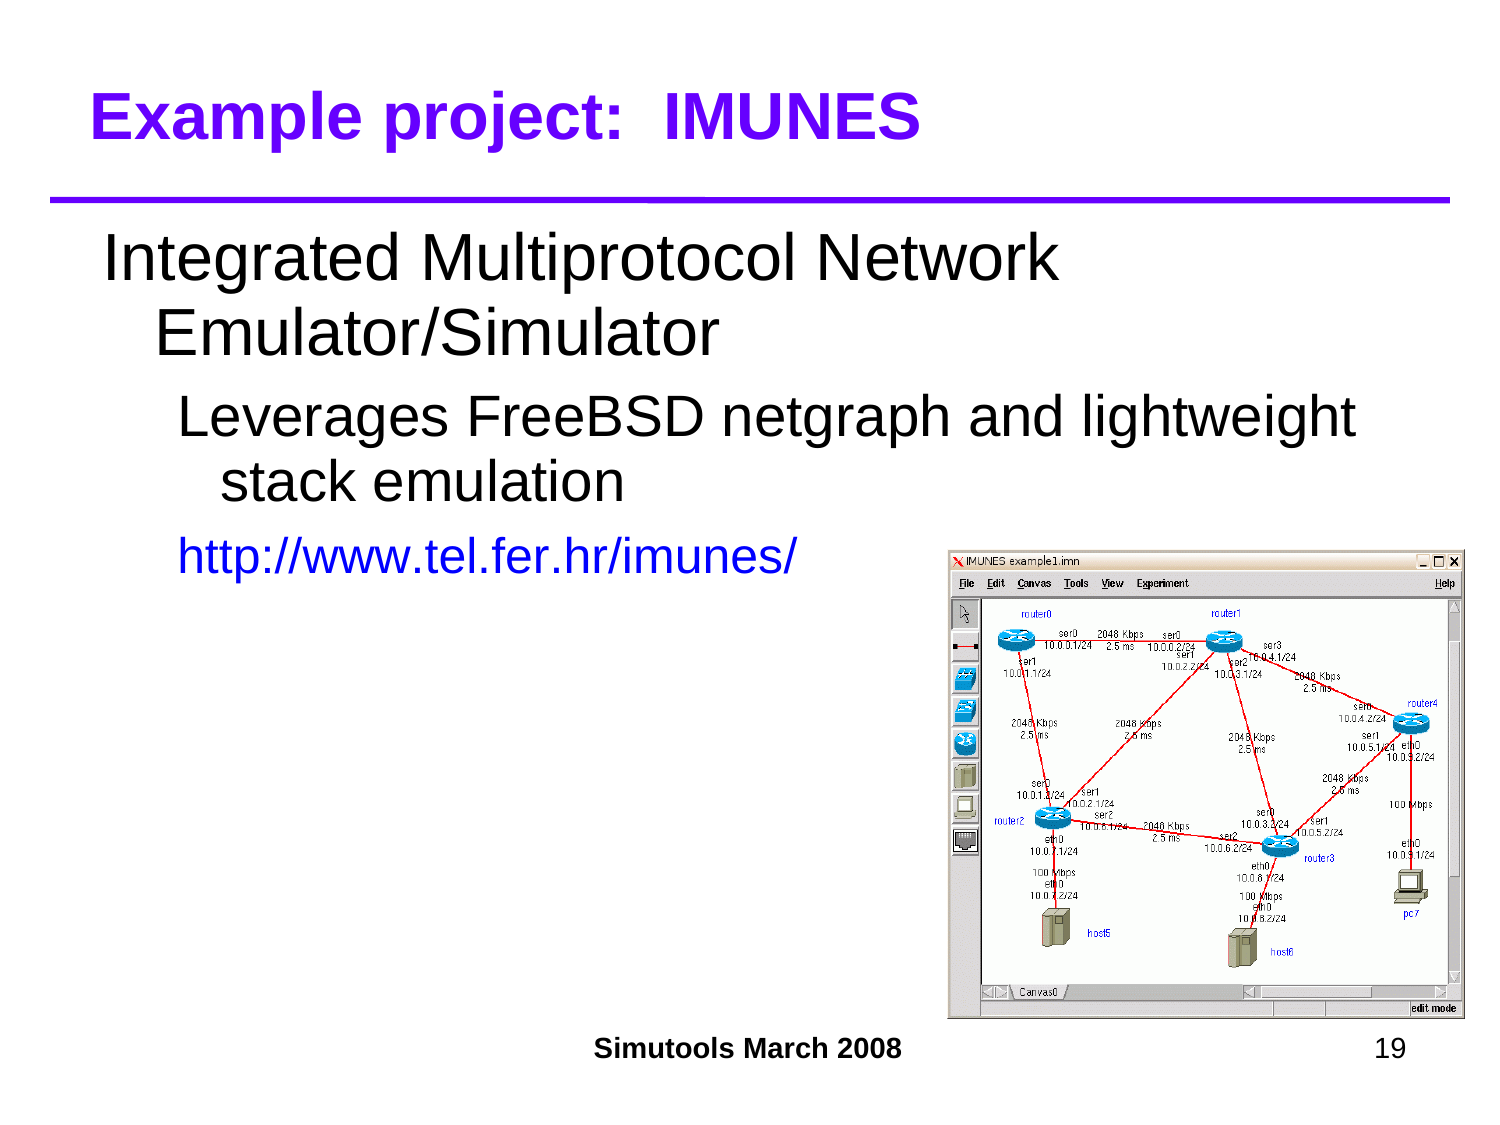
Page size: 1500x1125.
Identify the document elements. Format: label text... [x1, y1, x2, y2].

picture [947, 549, 1465, 1019]
list Integrated Multiprotocol Network Emulator/Simulator Leverages FreeBSD netgraph and lightweight stack emulation http://www.tel.fer.hr/imunes/ [87, 212, 1438, 627]
title Example project: IMUNES [75, 68, 1426, 165]
